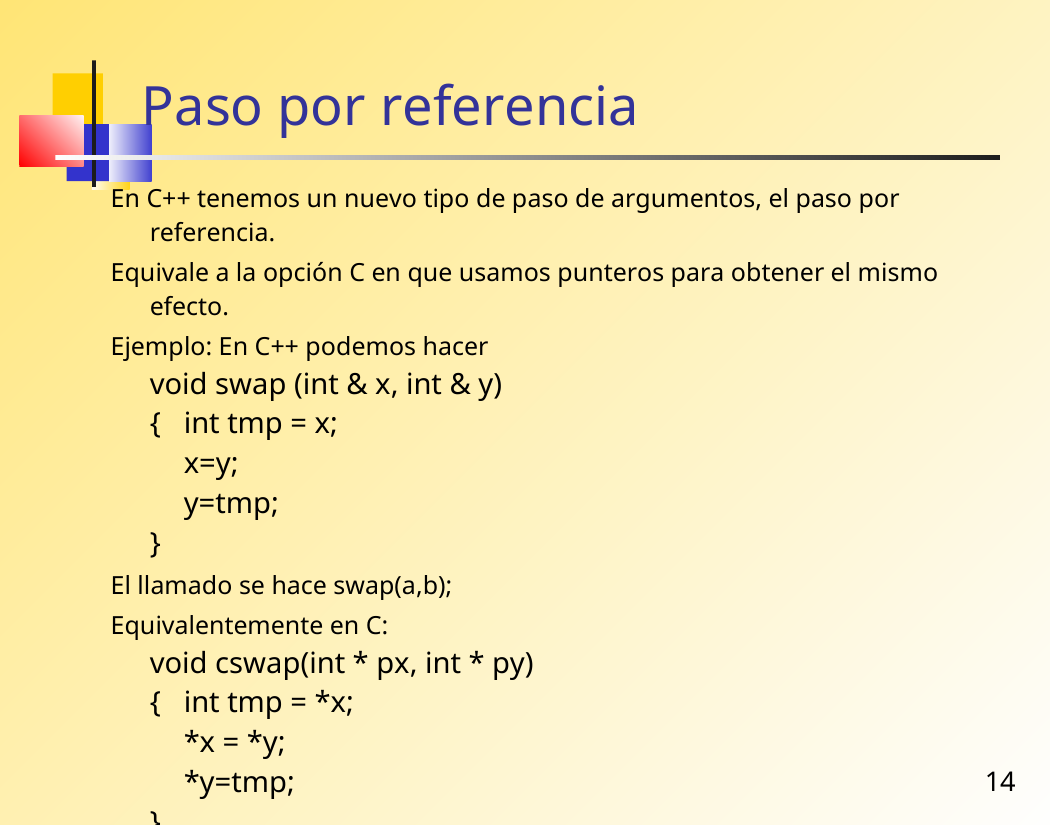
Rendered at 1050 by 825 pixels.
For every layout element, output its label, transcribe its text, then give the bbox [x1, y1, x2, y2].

list En C++ tenemos un nuevo tipo de paso de argumentos, el paso por referencia. Equivale a la opción C en que usamos punteros para obtener el mismo efecto. Ejemplo: En C++ podemos hacer void swap (int & x, int & y) { int tmp = x; x=y; y=tmp; } El llamado se hace swap(a,b); Equivalentemente en C: void cswap(int * px, int * py) { int tmp = *x; *x = *y; *y=tmp; } El llamado se hace cswap(&a, &b) [99, 174, 1028, 782]
title Paso por referencia [131, 27, 1026, 148]
